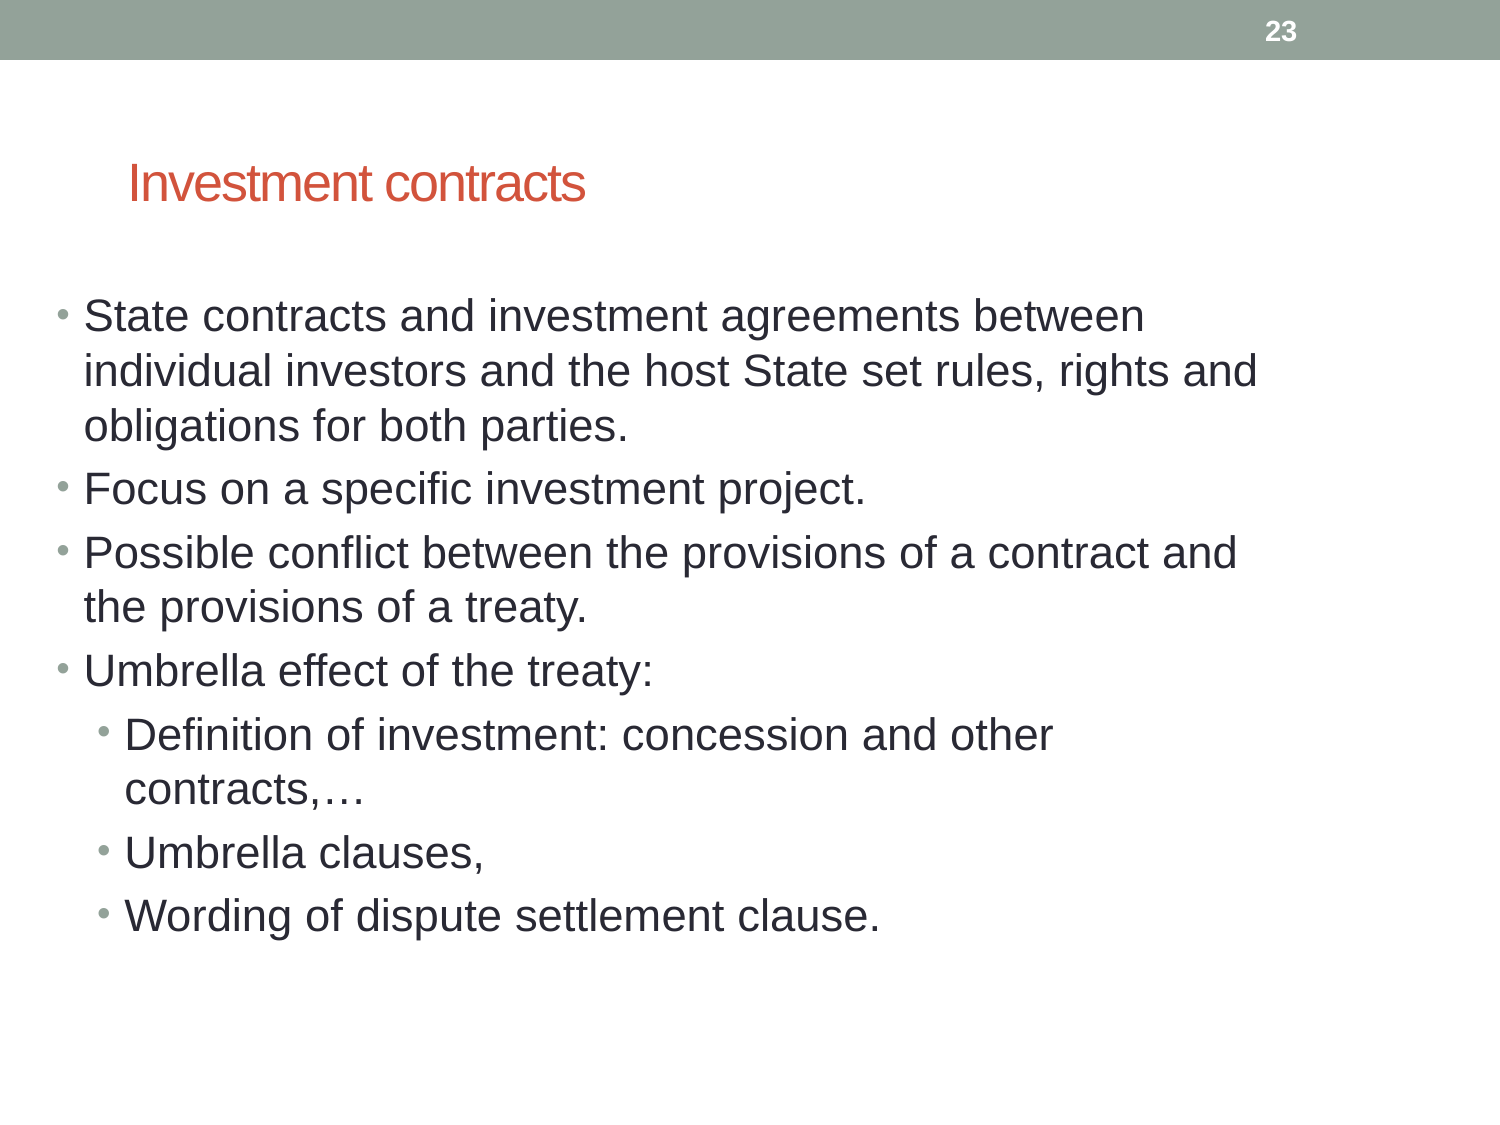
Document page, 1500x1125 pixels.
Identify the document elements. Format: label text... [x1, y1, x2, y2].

list State contracts and investment agreements between individual investors and the host State set rules, rights and obligations for both parties. Focus on a specific investment project. Possible conflict between the provisions of a contract and the provisions of a treaty. Umbrella effect of the treaty: Definition of investment: concession and other contracts,… Umbrella clauses, Wording of dispute settlement clause. [41, 278, 1279, 954]
title Investment contracts [112, 139, 1388, 221]
slide_number <編號> [1250, 3, 1425, 57]
